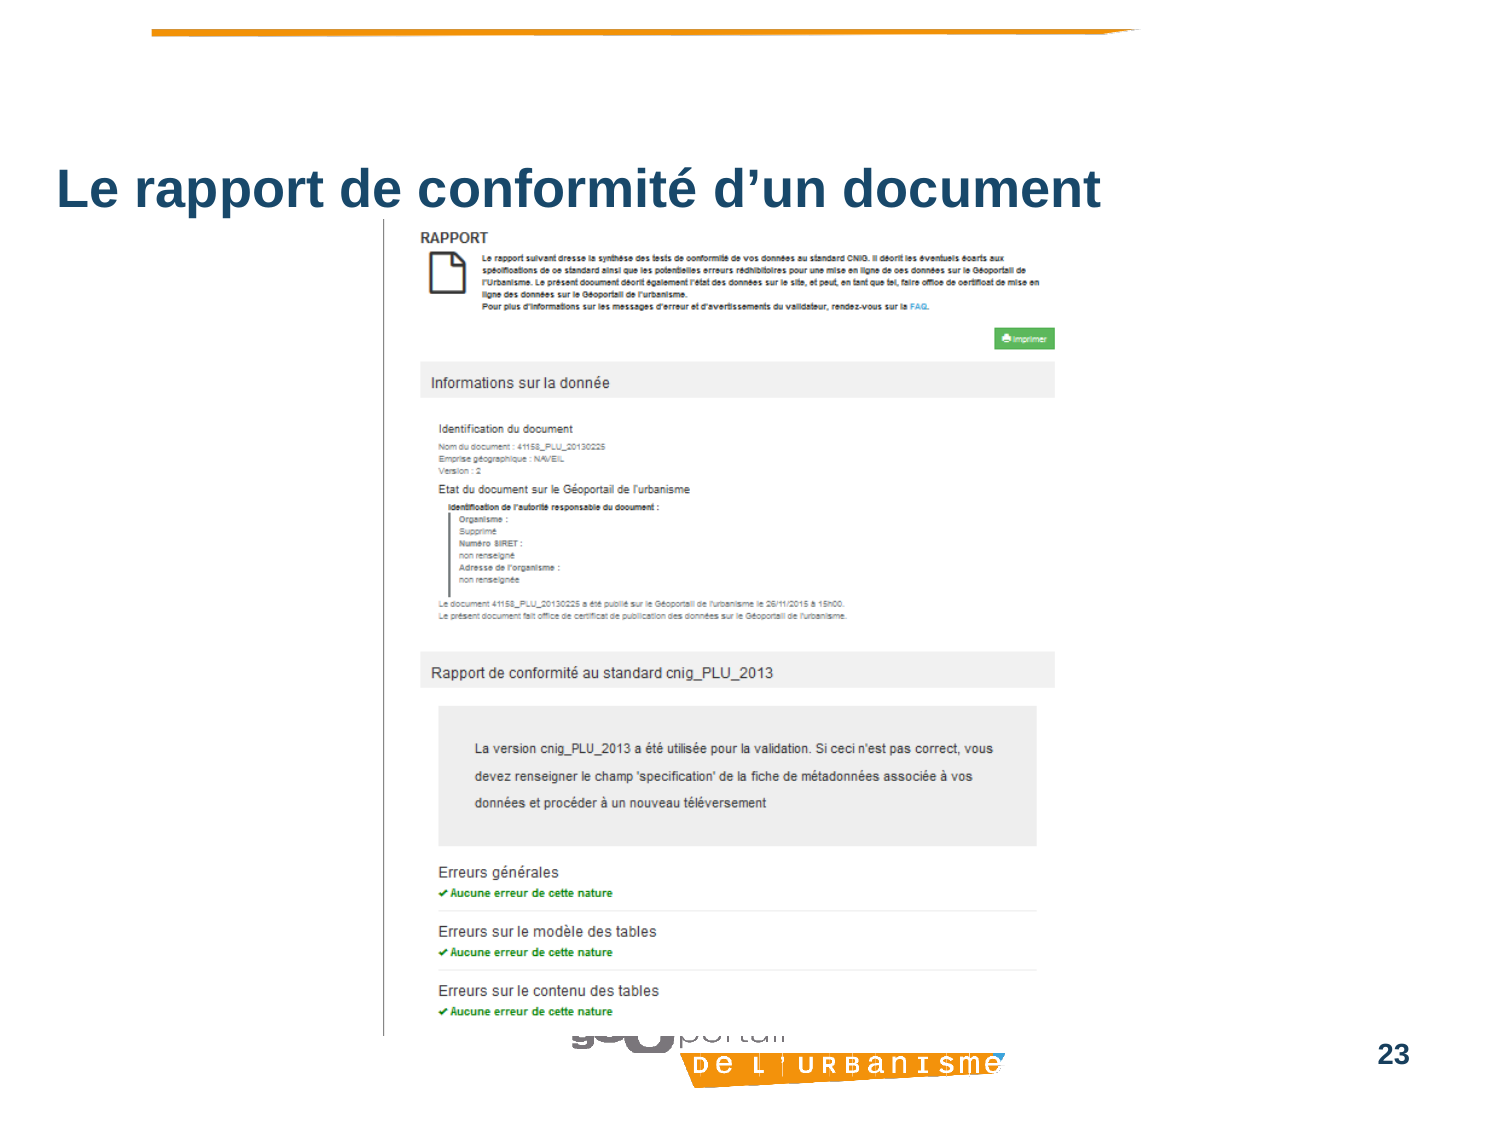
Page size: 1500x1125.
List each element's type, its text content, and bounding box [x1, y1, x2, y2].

text_box <numéro> [1249, 1026, 1426, 1081]
picture [383, 268, 1090, 1125]
title Le rapport de conformité d’un document [41, 104, 1459, 268]
